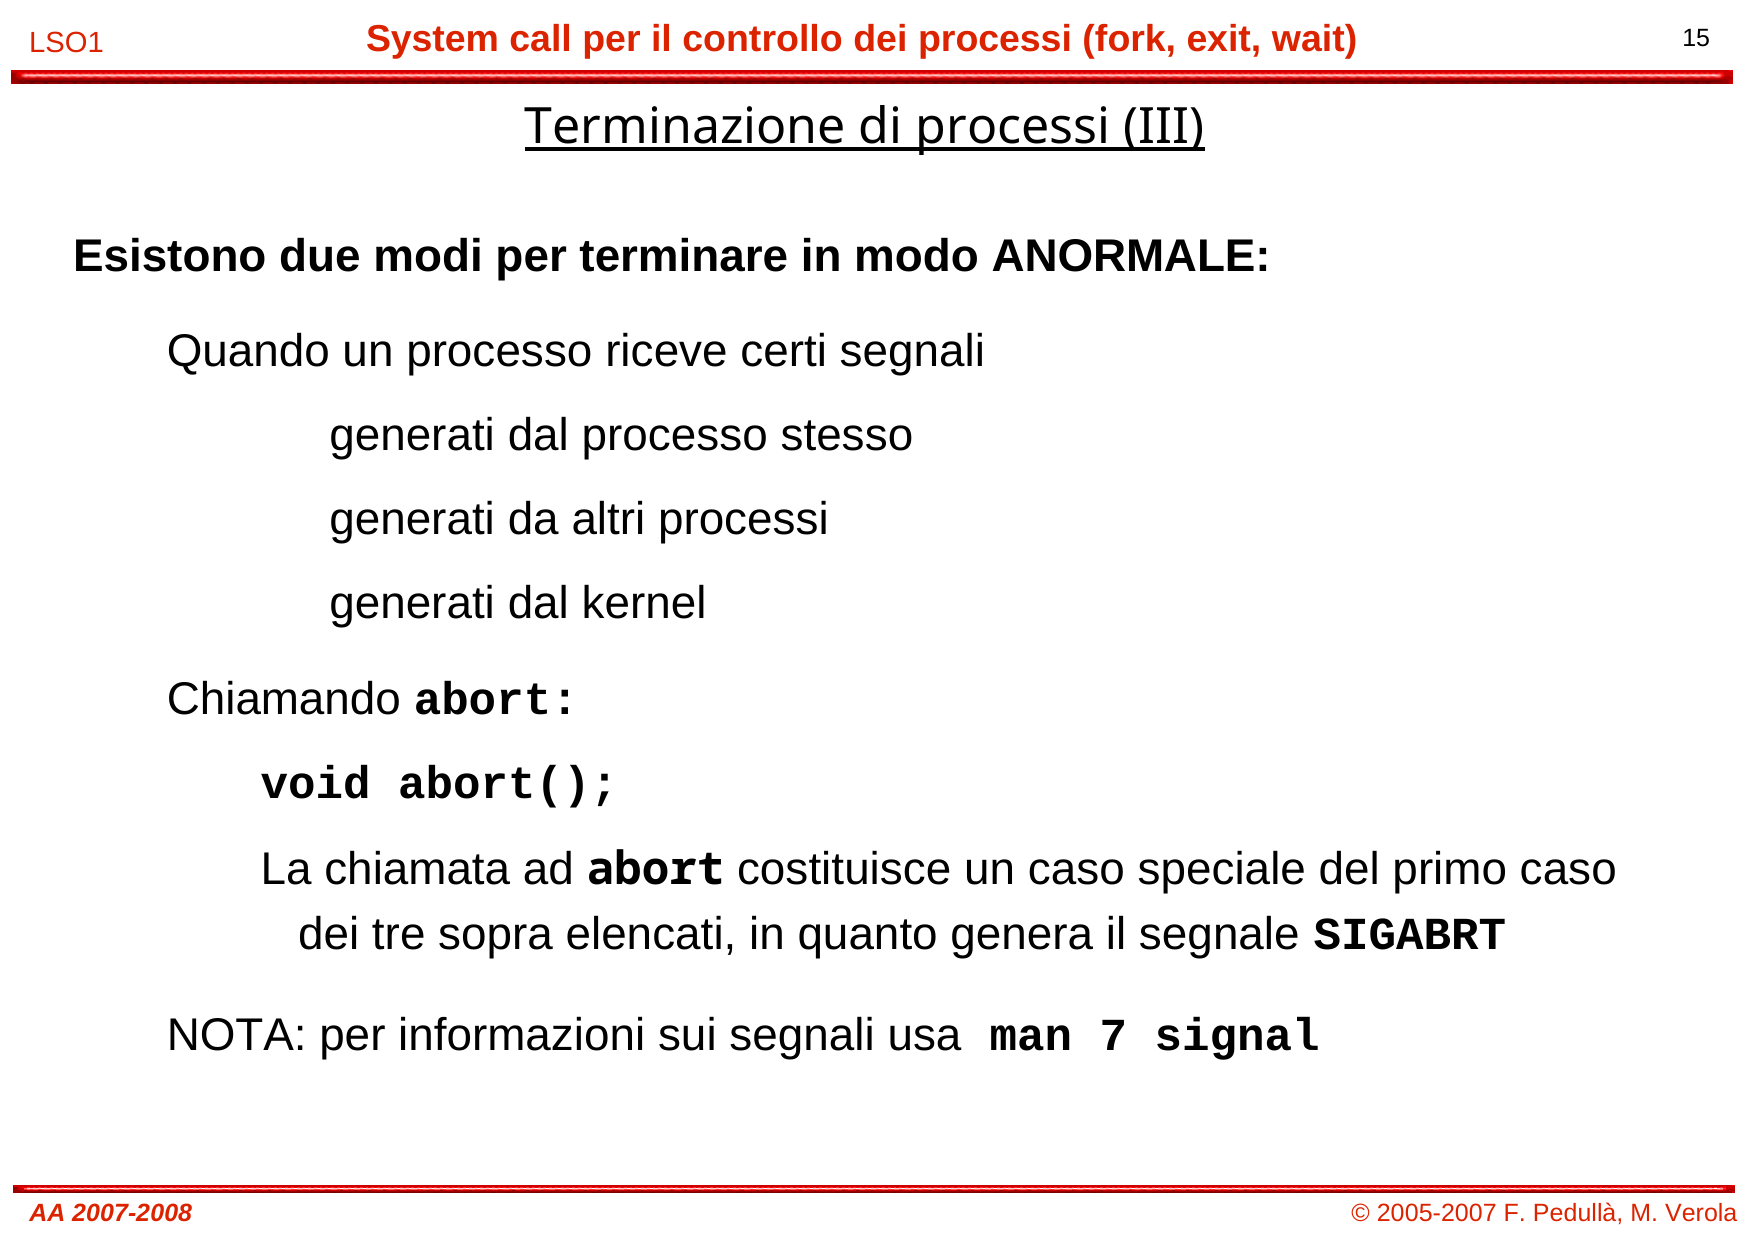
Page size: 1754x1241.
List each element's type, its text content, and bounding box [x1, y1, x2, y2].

picture [11, 70, 1733, 84]
list Esistono due modi per terminare in modo ANORMALE: Quando un processo riceve certi segnali generati dal processo stesso generati da altri processi generati dal kernel Chiamando abort: void abort(); La chiamata ad abort costituisce un caso speciale del primo caso dei tre sopra elencati, in quanto genera il segnale SIGABRT NOTA: per informazioni sui segnali usa man 7 signal [58, 218, 1696, 1063]
title Terminazione di processi (III) [458, 78, 1272, 174]
picture [13, 1185, 1735, 1193]
